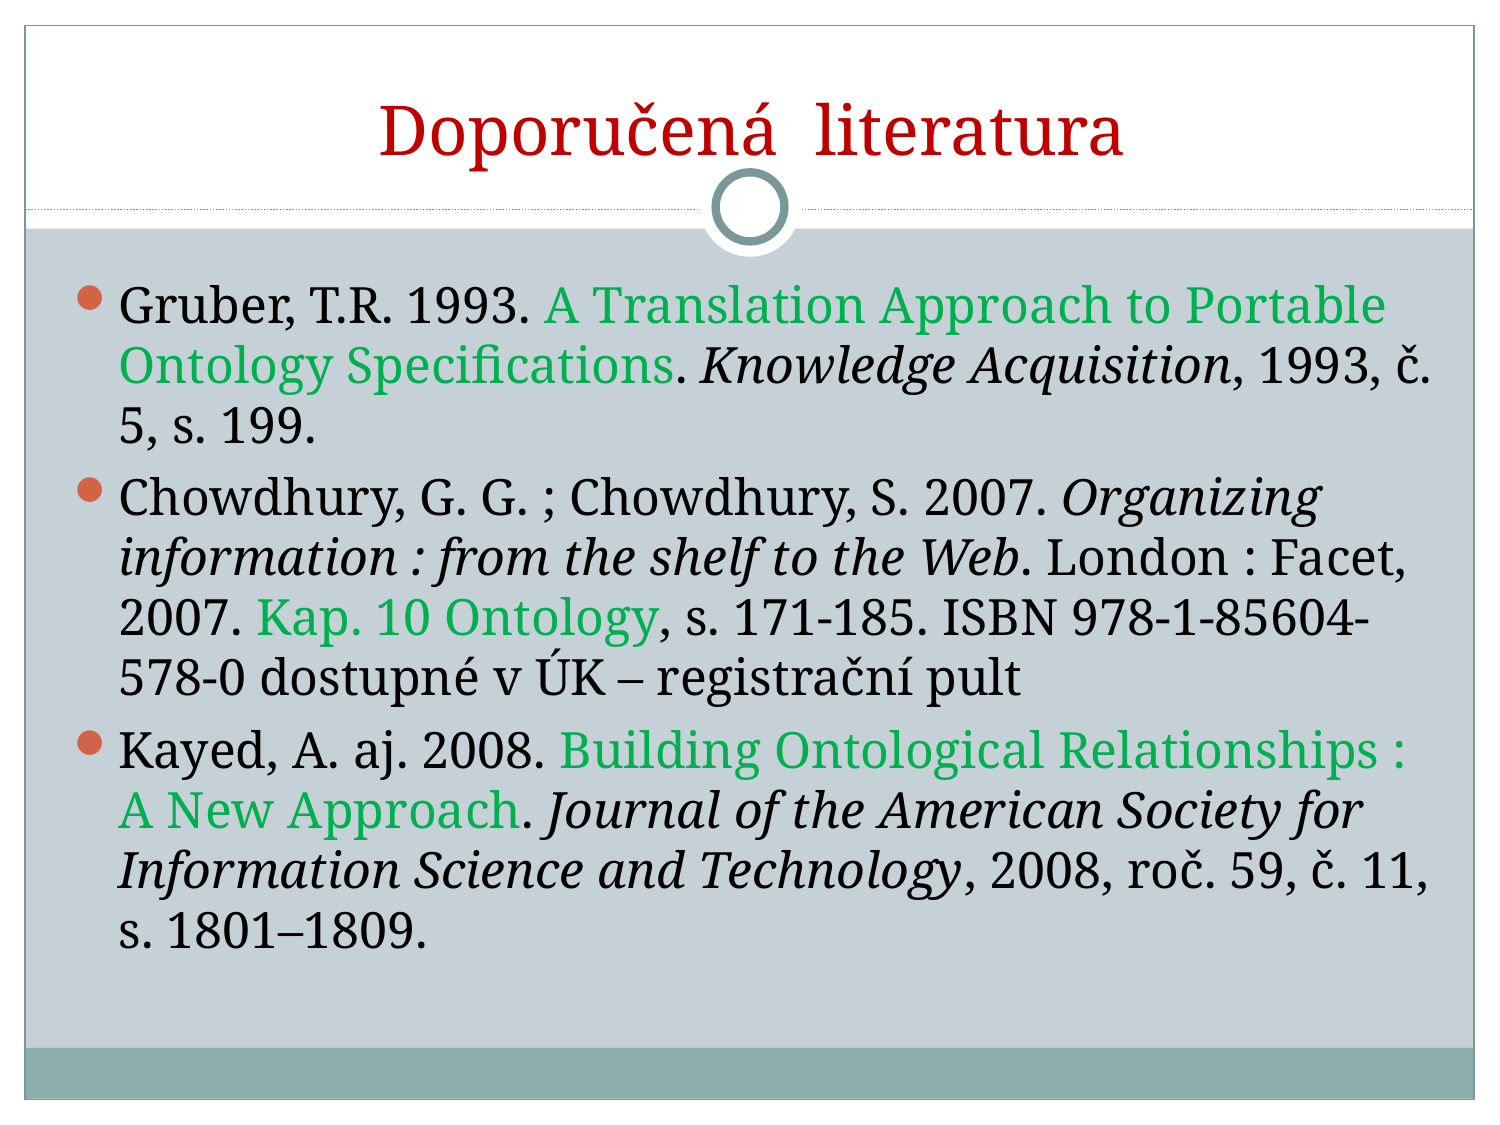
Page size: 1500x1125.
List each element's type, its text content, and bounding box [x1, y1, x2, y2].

text_box Doporučená literatura [265, 79, 1241, 178]
title [49, 37, 1450, 162]
list Gruber, T.R. 1993. A Translation Approach to Portable Ontology Specifications. Knowledge Acquisition, 1993, č. 5, s. 199. Chowdhury, G. G. ; Chowdhury, S. 2007. Organizing information : from the shelf to the Web. London : Facet, 2007. Kap. 10 Ontology, s. 171-185. ISBN 978-1-85604-578-0 dostupné v ÚK – registrační pult Kayed, A. aj. 2008. Building Ontological Relationships : A New Approach. Journal of the American Society for Information Science and Technology, 2008, roč. 59, č. 11, s. 1801–1809. [59, 265, 1455, 1111]
